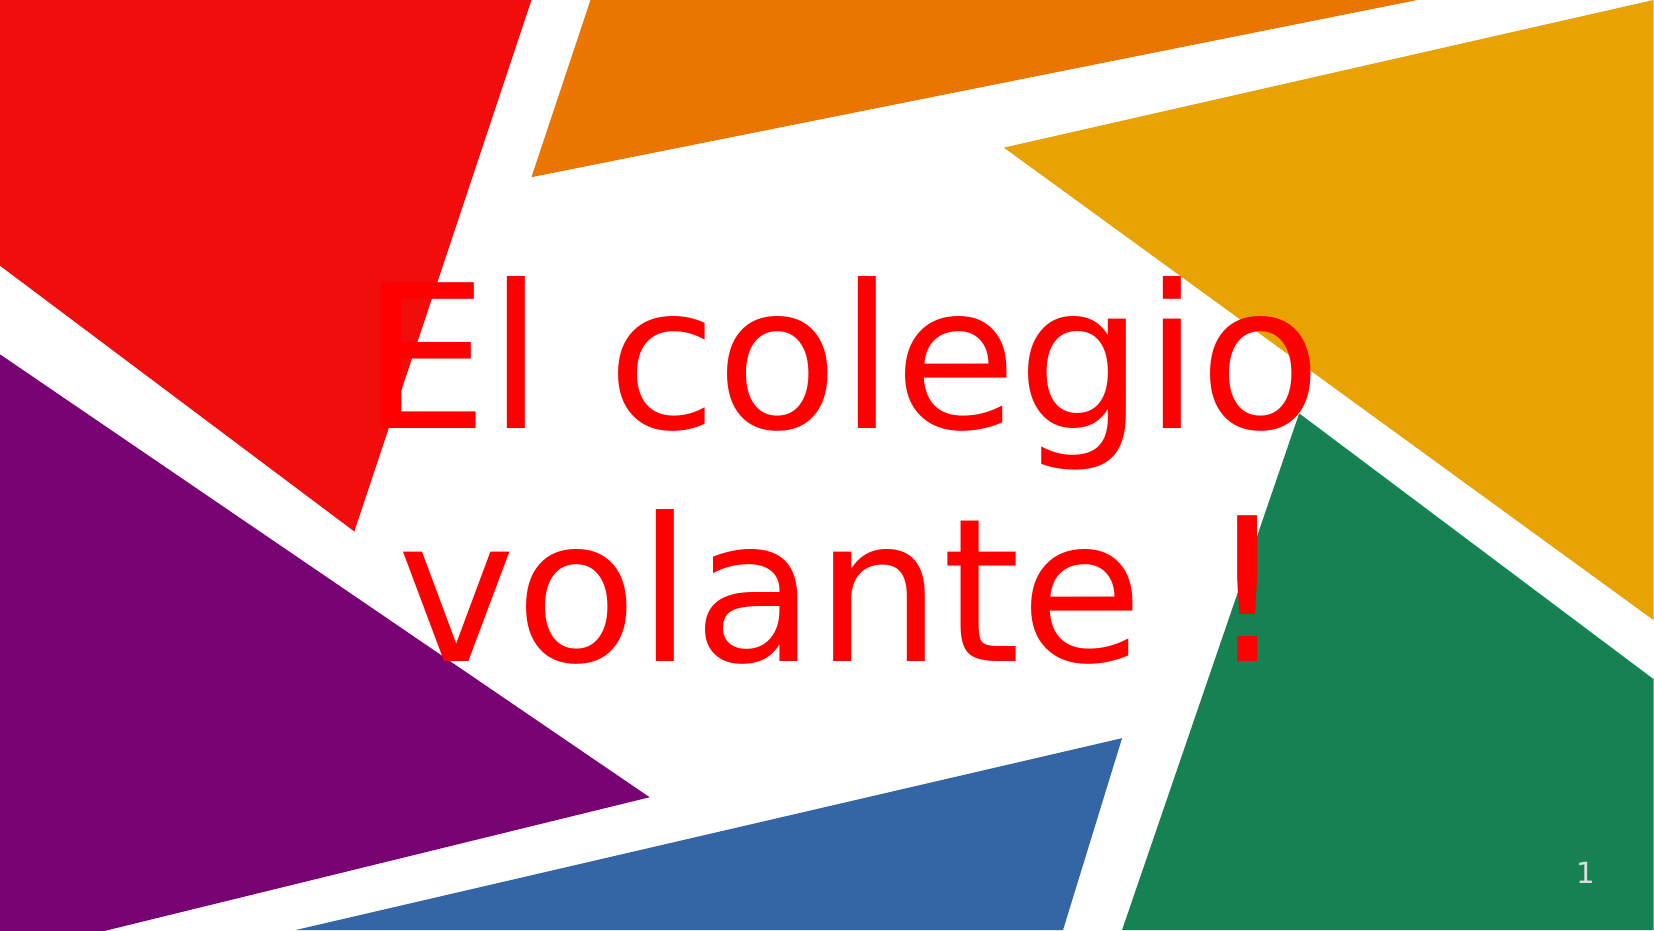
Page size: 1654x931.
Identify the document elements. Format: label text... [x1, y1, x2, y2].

title El colegio volante ! [179, 242, 1506, 709]
